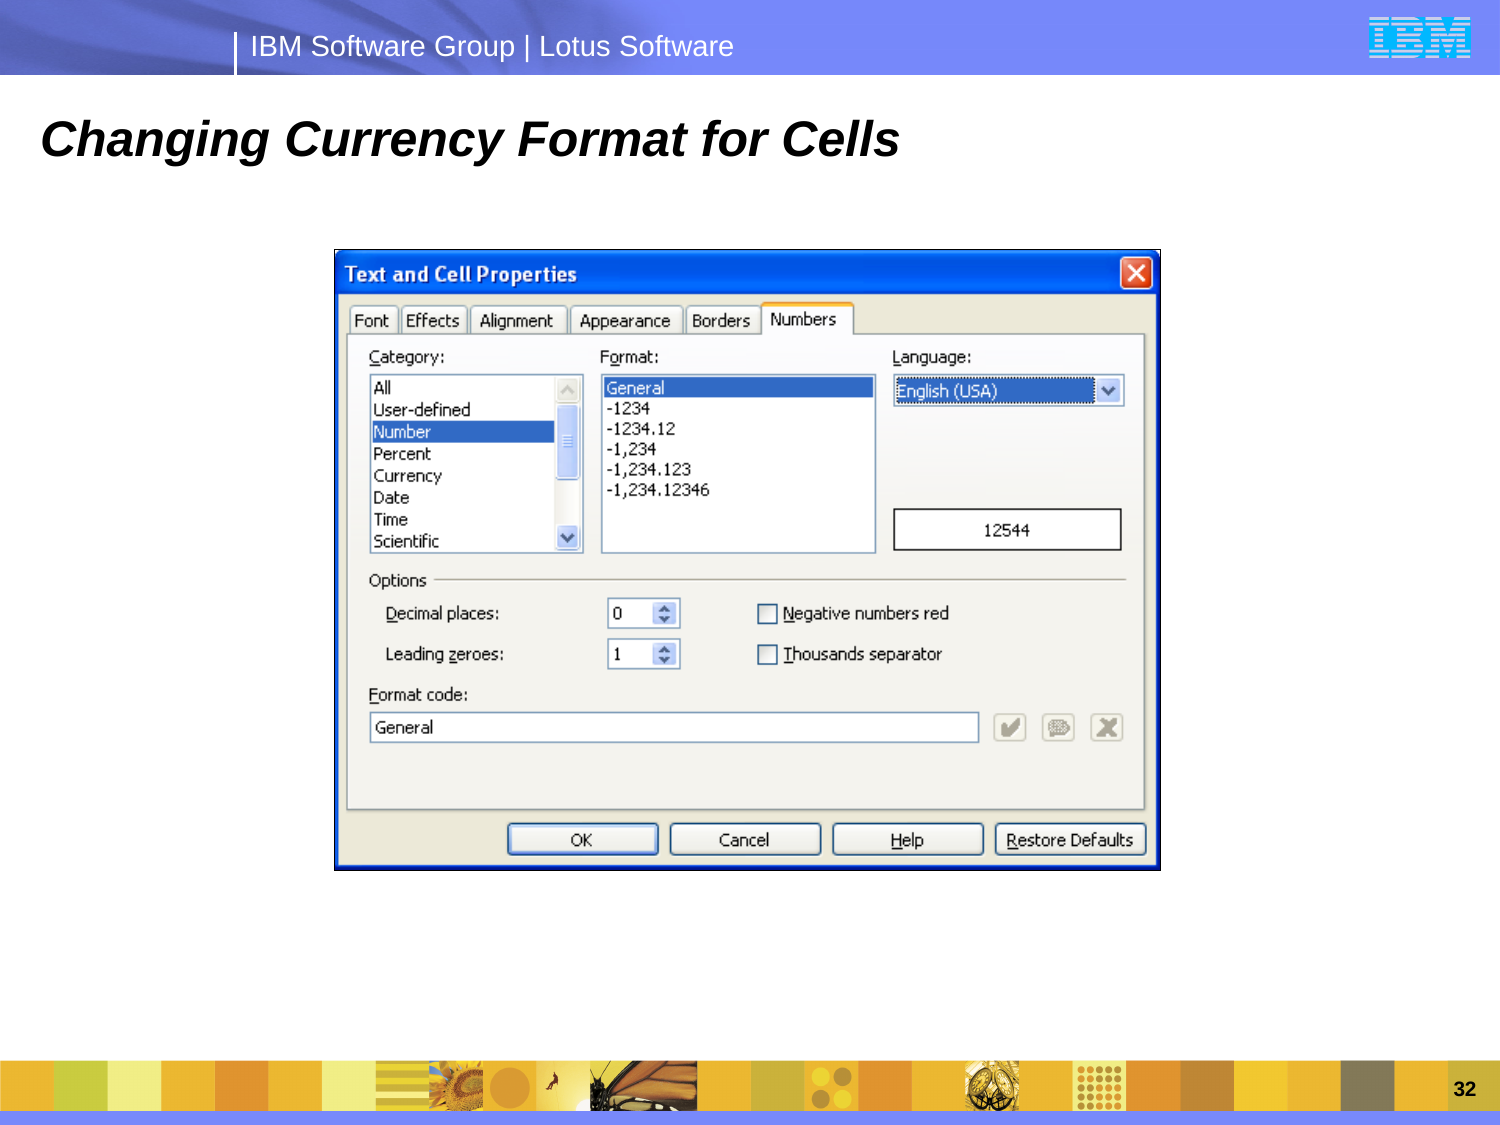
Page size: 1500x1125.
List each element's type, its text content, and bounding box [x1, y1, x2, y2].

title Changing Currency Format for Cells [25, 106, 1378, 189]
picture [0, 1060, 1500, 1111]
picture [334, 249, 1161, 871]
picture [0, 0, 1500, 75]
